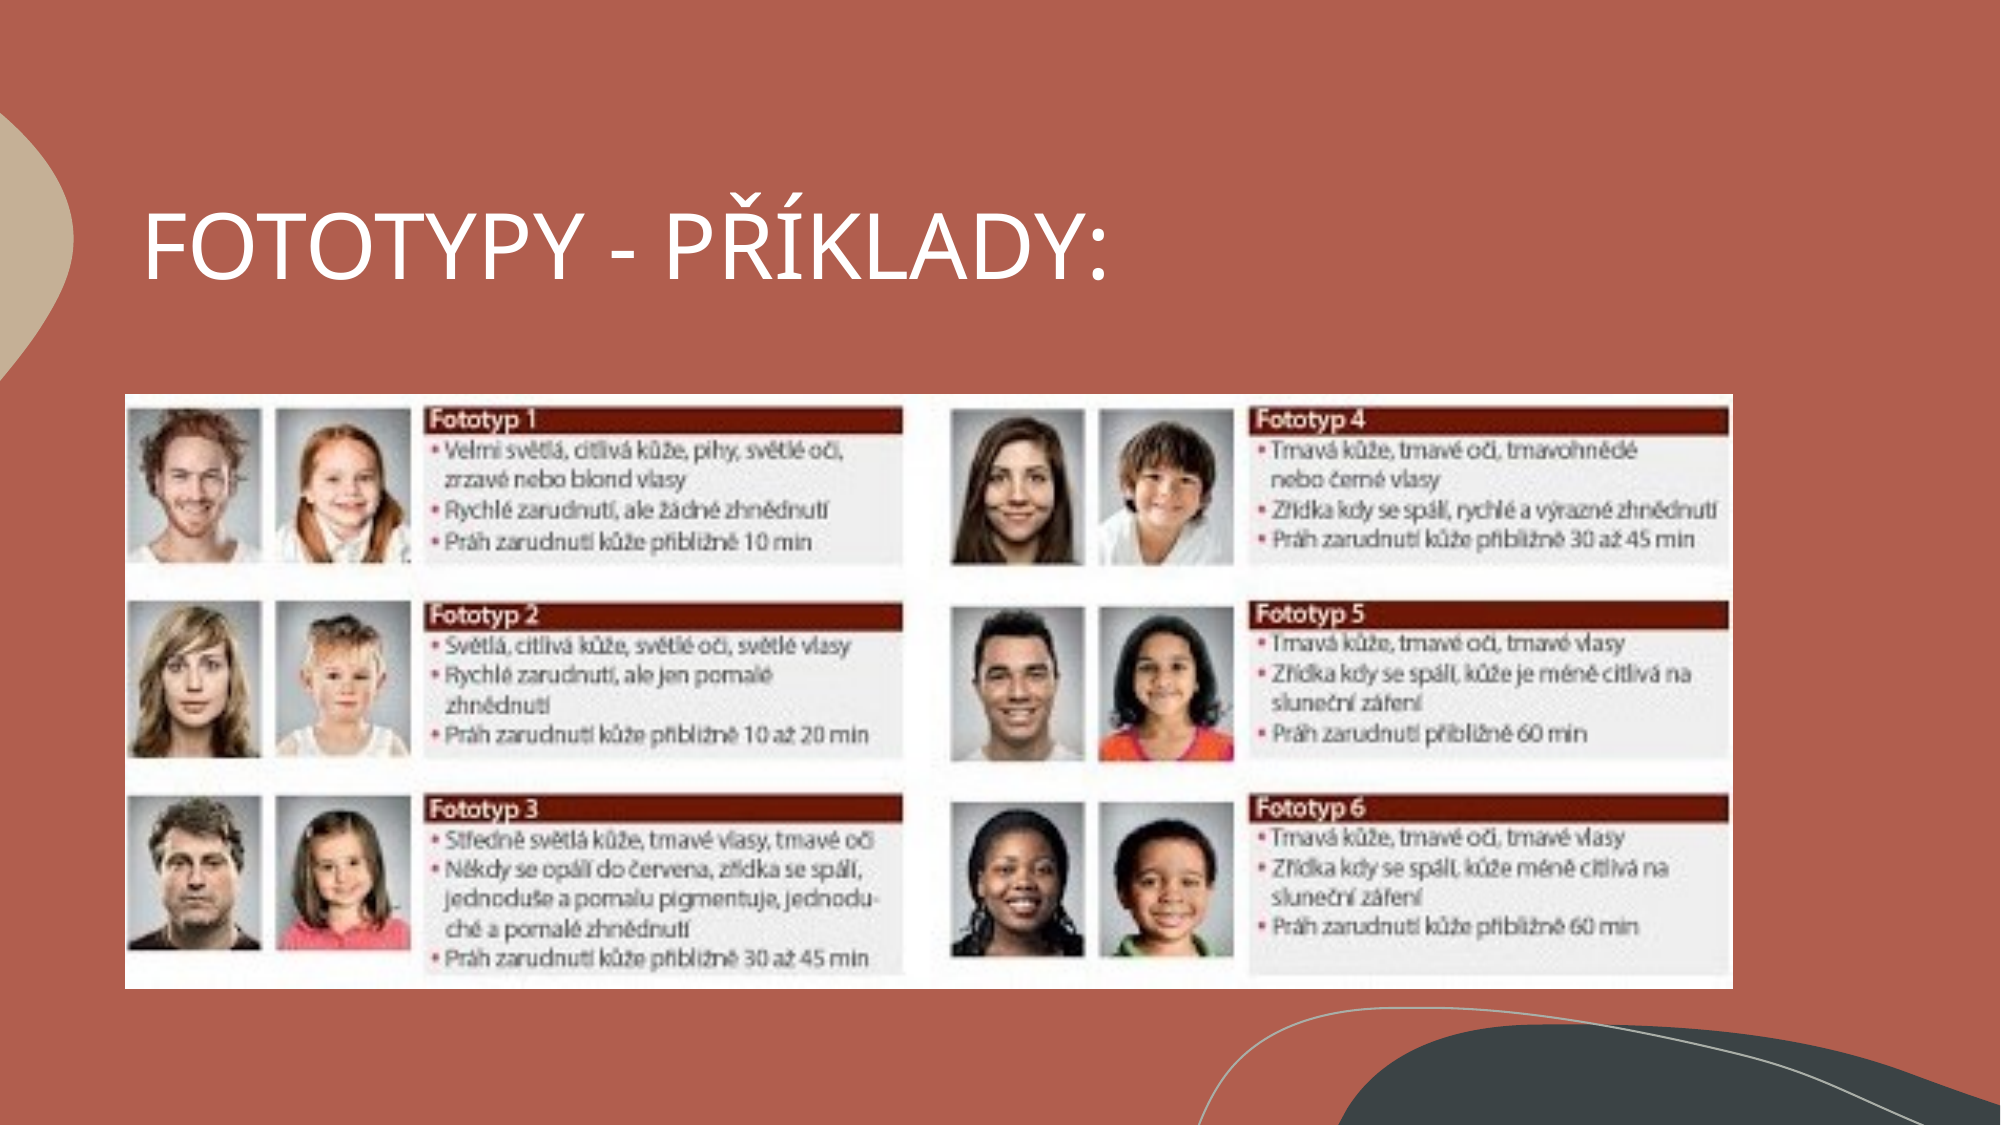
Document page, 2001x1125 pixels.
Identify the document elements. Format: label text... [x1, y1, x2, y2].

title FOTOTYPY - PŘÍKLADY: [125, 125, 1876, 376]
picture [125, 394, 1733, 989]
